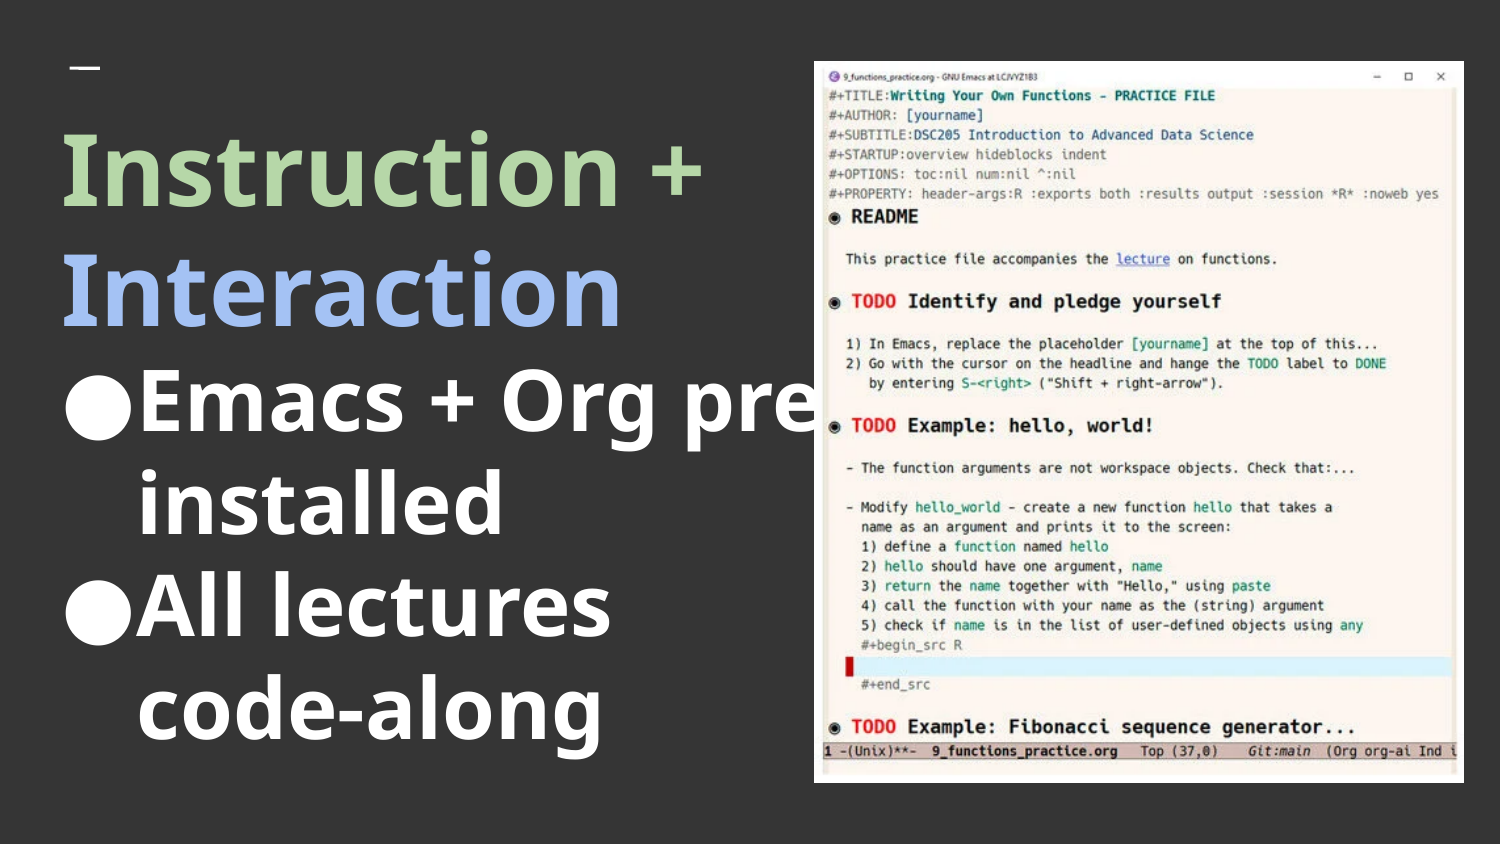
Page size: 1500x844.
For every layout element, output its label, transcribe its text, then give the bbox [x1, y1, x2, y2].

title Instruction + Interaction Emacs + Org pre-installed All lectures code-along [46, 116, 814, 746]
picture [814, 61, 1464, 783]
